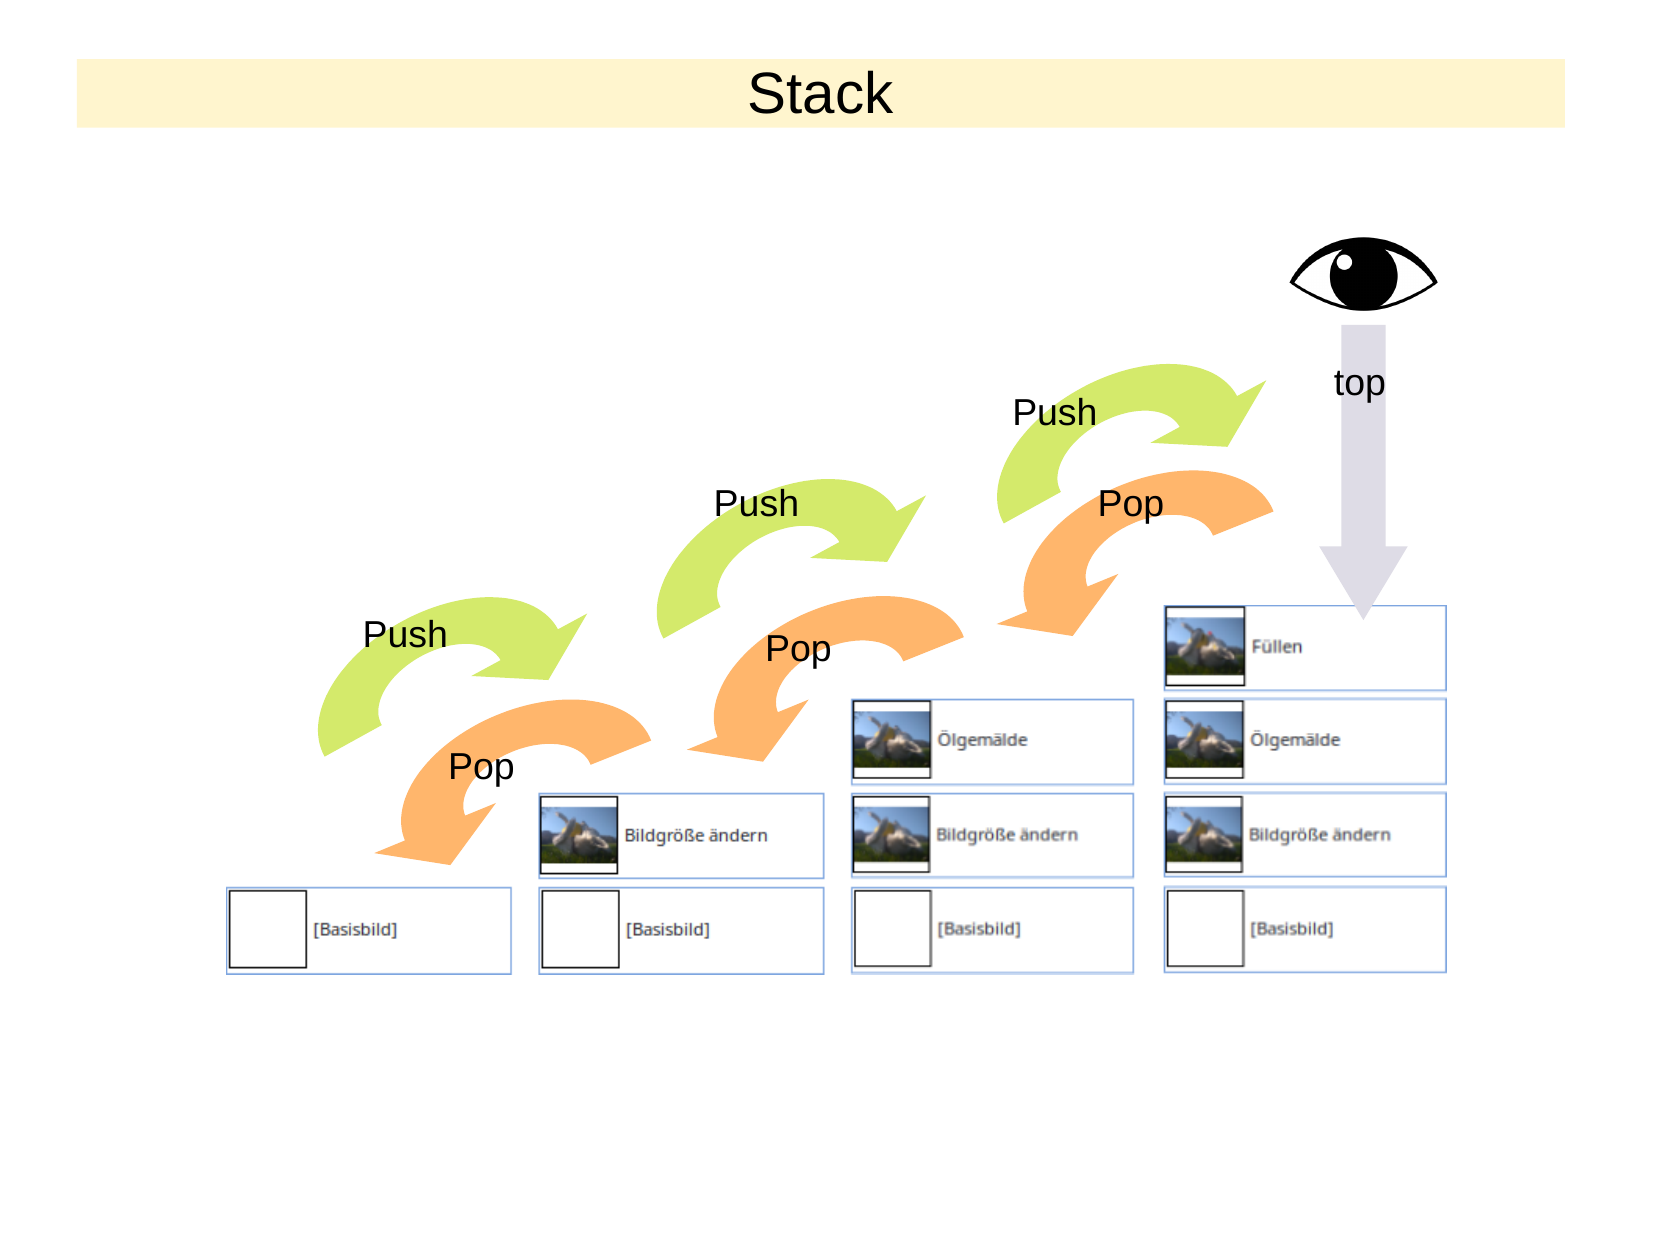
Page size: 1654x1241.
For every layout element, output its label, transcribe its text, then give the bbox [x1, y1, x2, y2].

text_box Pop [1082, 474, 1180, 532]
text_box [997, 441, 1077, 524]
picture [1289, 237, 1438, 311]
text_box [656, 532, 774, 639]
text_box Push [347, 605, 463, 663]
title Stack [76, 59, 1565, 128]
text_box [1319, 412, 1408, 621]
text_box [455, 699, 652, 765]
text_box Pop [750, 620, 847, 677]
text_box [686, 649, 809, 762]
text_box [1341, 324, 1386, 354]
text_box [317, 663, 411, 757]
text_box [1158, 470, 1274, 536]
text_box [374, 756, 496, 866]
text_box [440, 597, 588, 681]
text_box [996, 505, 1119, 637]
text_box top [1319, 354, 1408, 412]
text_box [810, 479, 927, 562]
text_box Push [997, 383, 1113, 441]
text_box Pop [433, 738, 530, 796]
text_box [791, 596, 964, 662]
text_box Push [699, 474, 814, 532]
picture [226, 605, 1447, 975]
text_box [1091, 363, 1267, 447]
